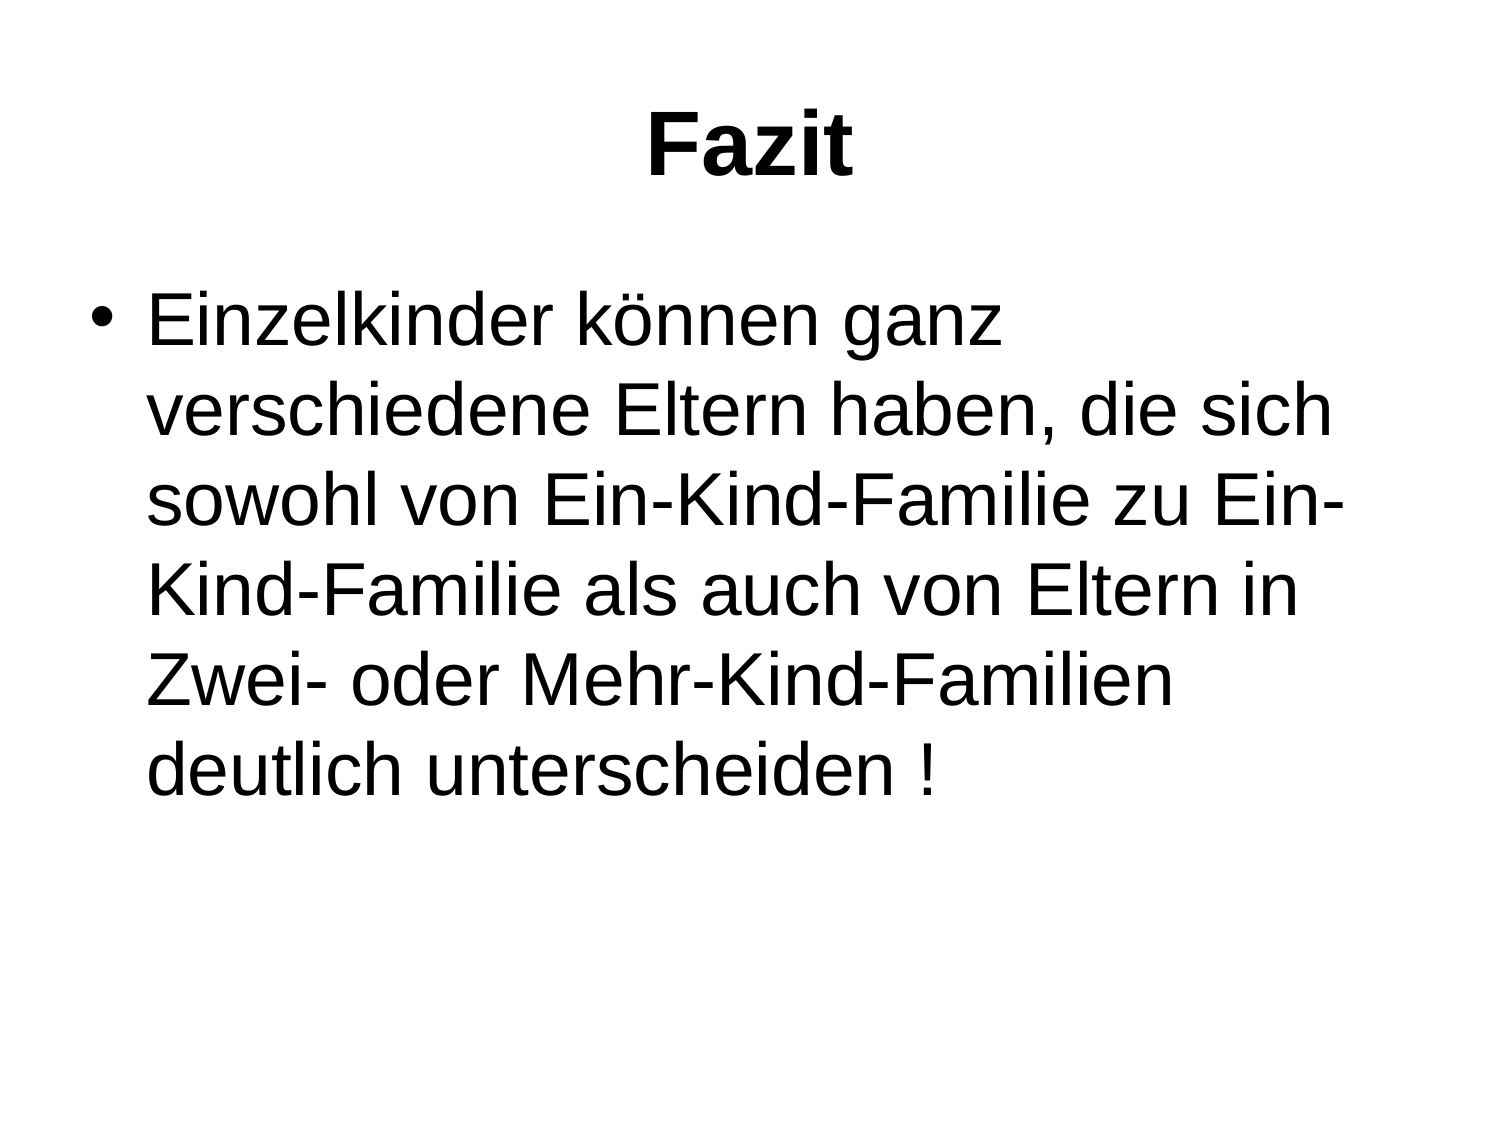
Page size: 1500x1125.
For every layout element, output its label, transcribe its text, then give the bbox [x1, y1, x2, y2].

title Fazit [75, 45, 1426, 233]
list Einzelkinder können ganz verschiedene Eltern haben, die sich sowohl von Ein-Kind-Familie zu Ein-Kind-Familie als auch von Eltern in Zwei- oder Mehr-Kind-Familien deutlich unterscheiden ! [75, 262, 1426, 1005]
